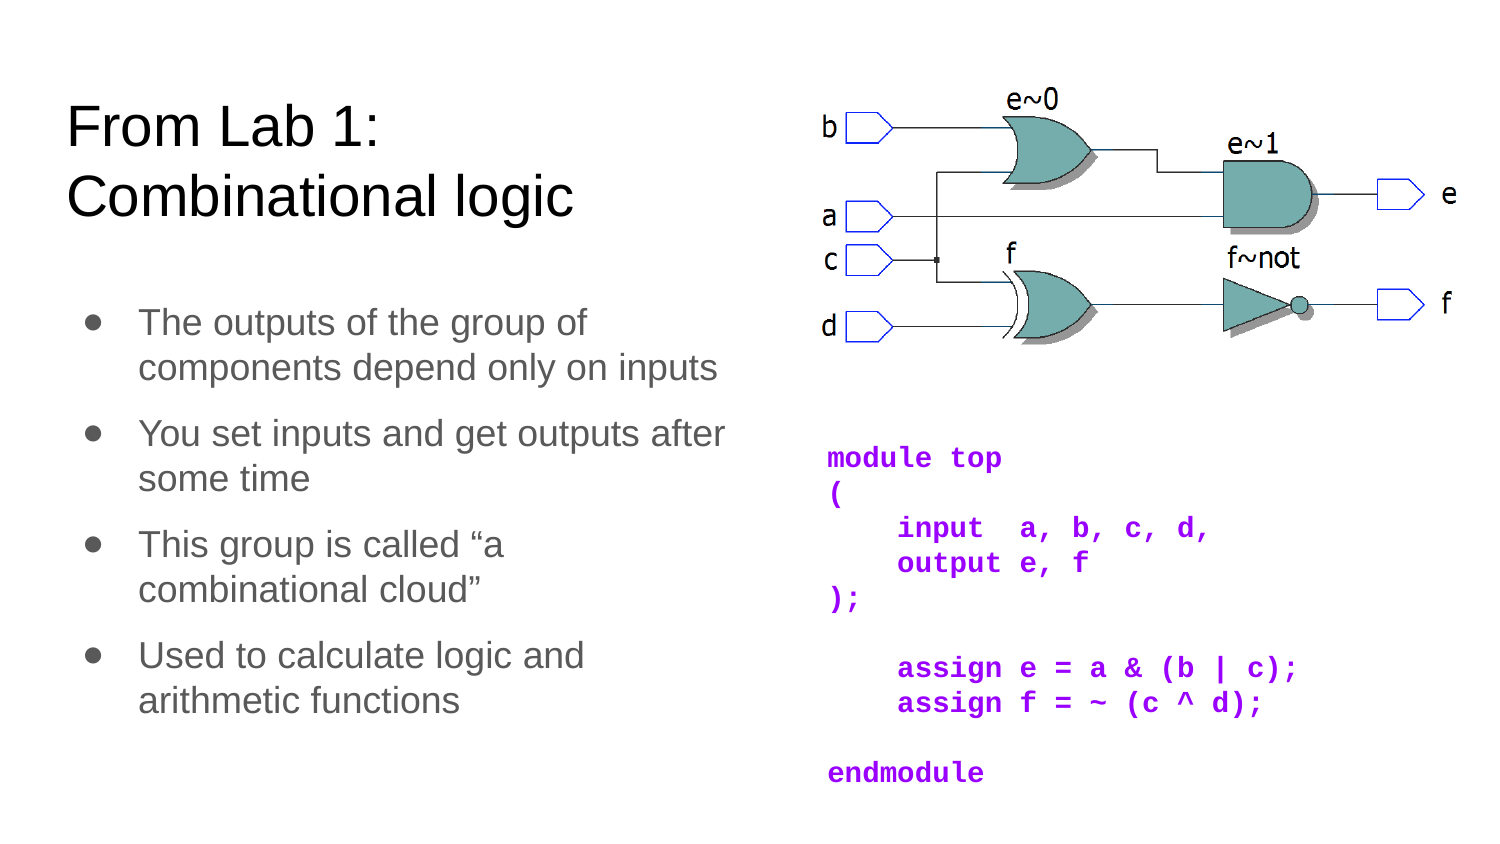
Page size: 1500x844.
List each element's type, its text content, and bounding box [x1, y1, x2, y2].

picture [812, 72, 1467, 363]
list The outputs of the group of components depend only on inputs You set inputs and get outputs after some time This group is called “a combinational cloud” Used to calculate logic and arithmetic functions [48, 283, 760, 795]
title From Lab 1: Combinational logic [51, 72, 757, 252]
text_box module top ( input a, b, c, d, output e, f ); assign e = a & (b | c); assign f = ~ (c ^ d); endmodule [812, 423, 1442, 795]
